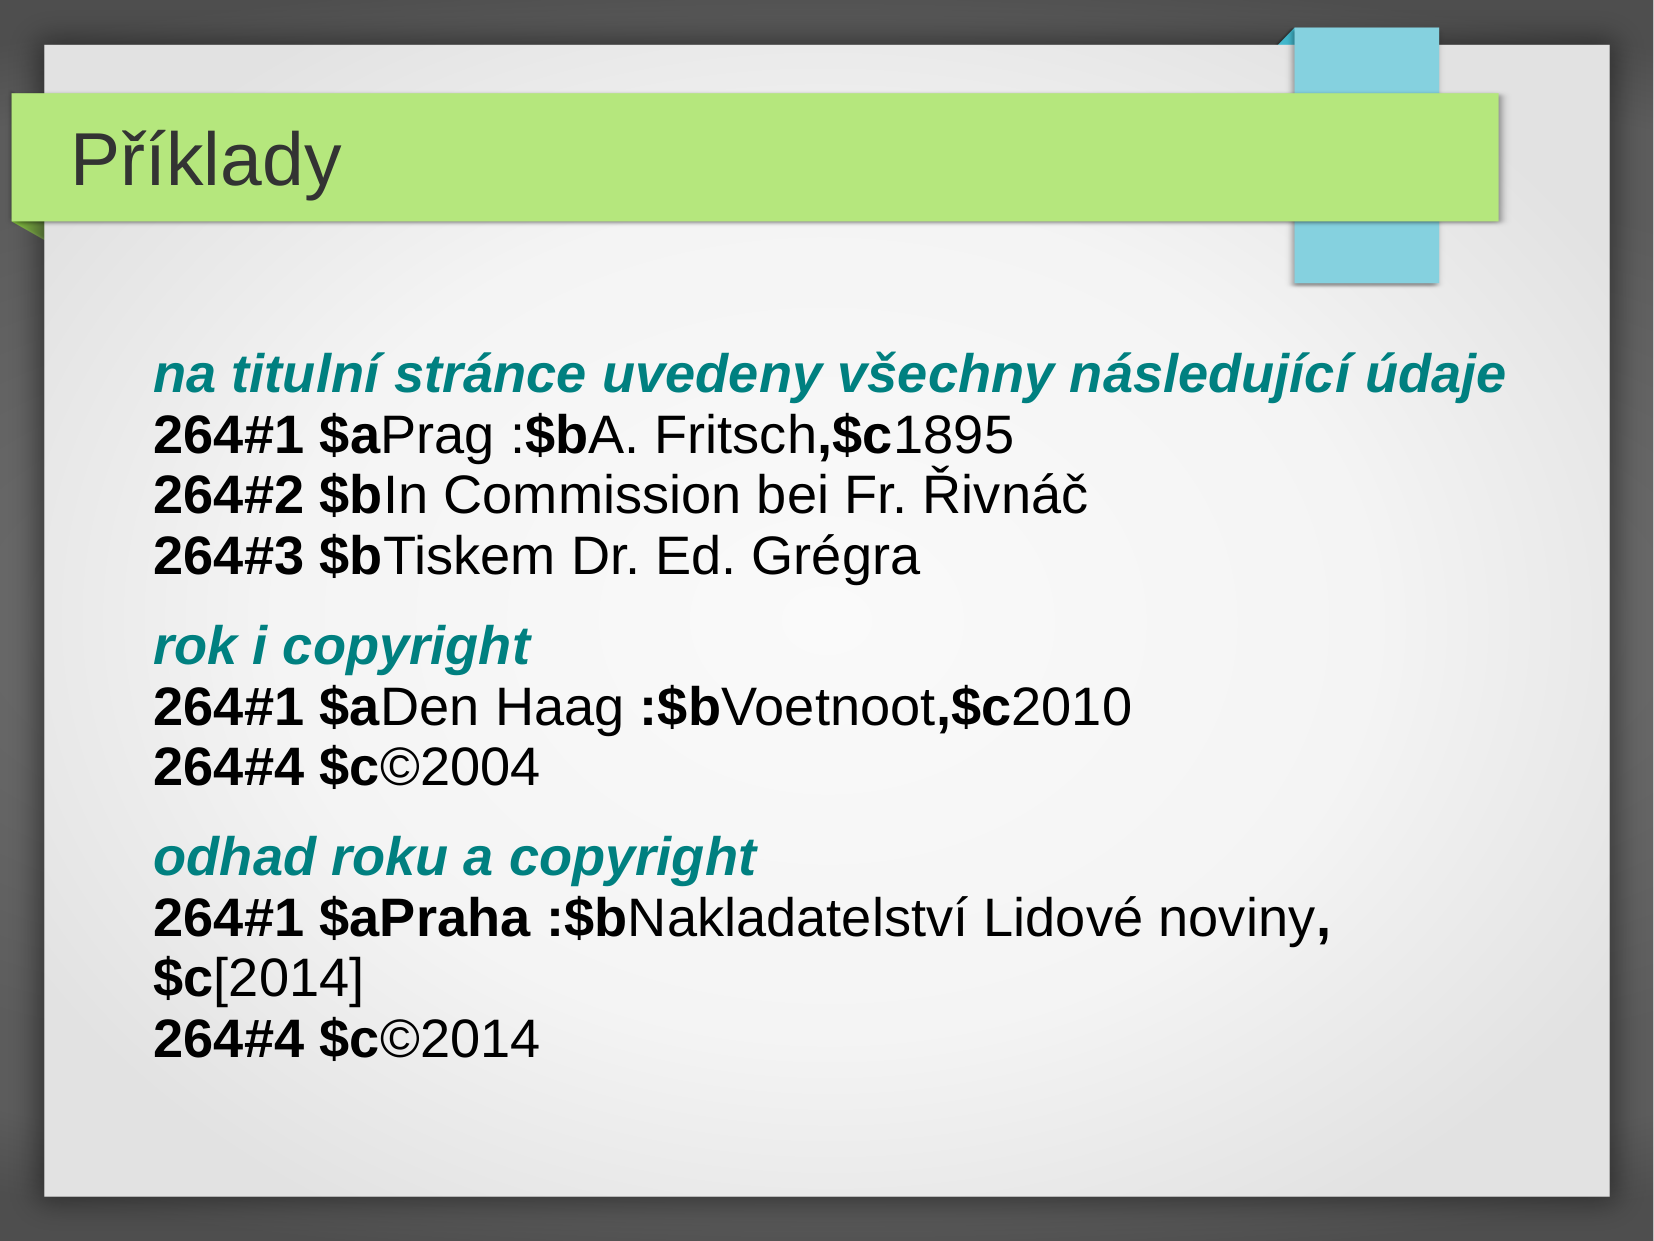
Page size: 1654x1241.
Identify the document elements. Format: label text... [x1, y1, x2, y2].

list na titulní stránce uvedeny všechny následující údaje 264#1 $aPrag :$bA. Fritsch,$c1895 264#2 $bIn Commission bei Fr. Řivnáč 264#3 $bTiskem Dr. Ed. Grégra rok i copyright 264#1 $aDen Haag :$bVoetnoot,$c2010 264#4 $c©2004 odhad roku a copyright 264#1 $aPraha :$bNakladatelství Lidové noviny,$c[2014] 264#4 $c©2014 [82, 343, 1538, 1063]
picture [0, 0, 1654, 1241]
title Příklady [70, 106, 1229, 213]
